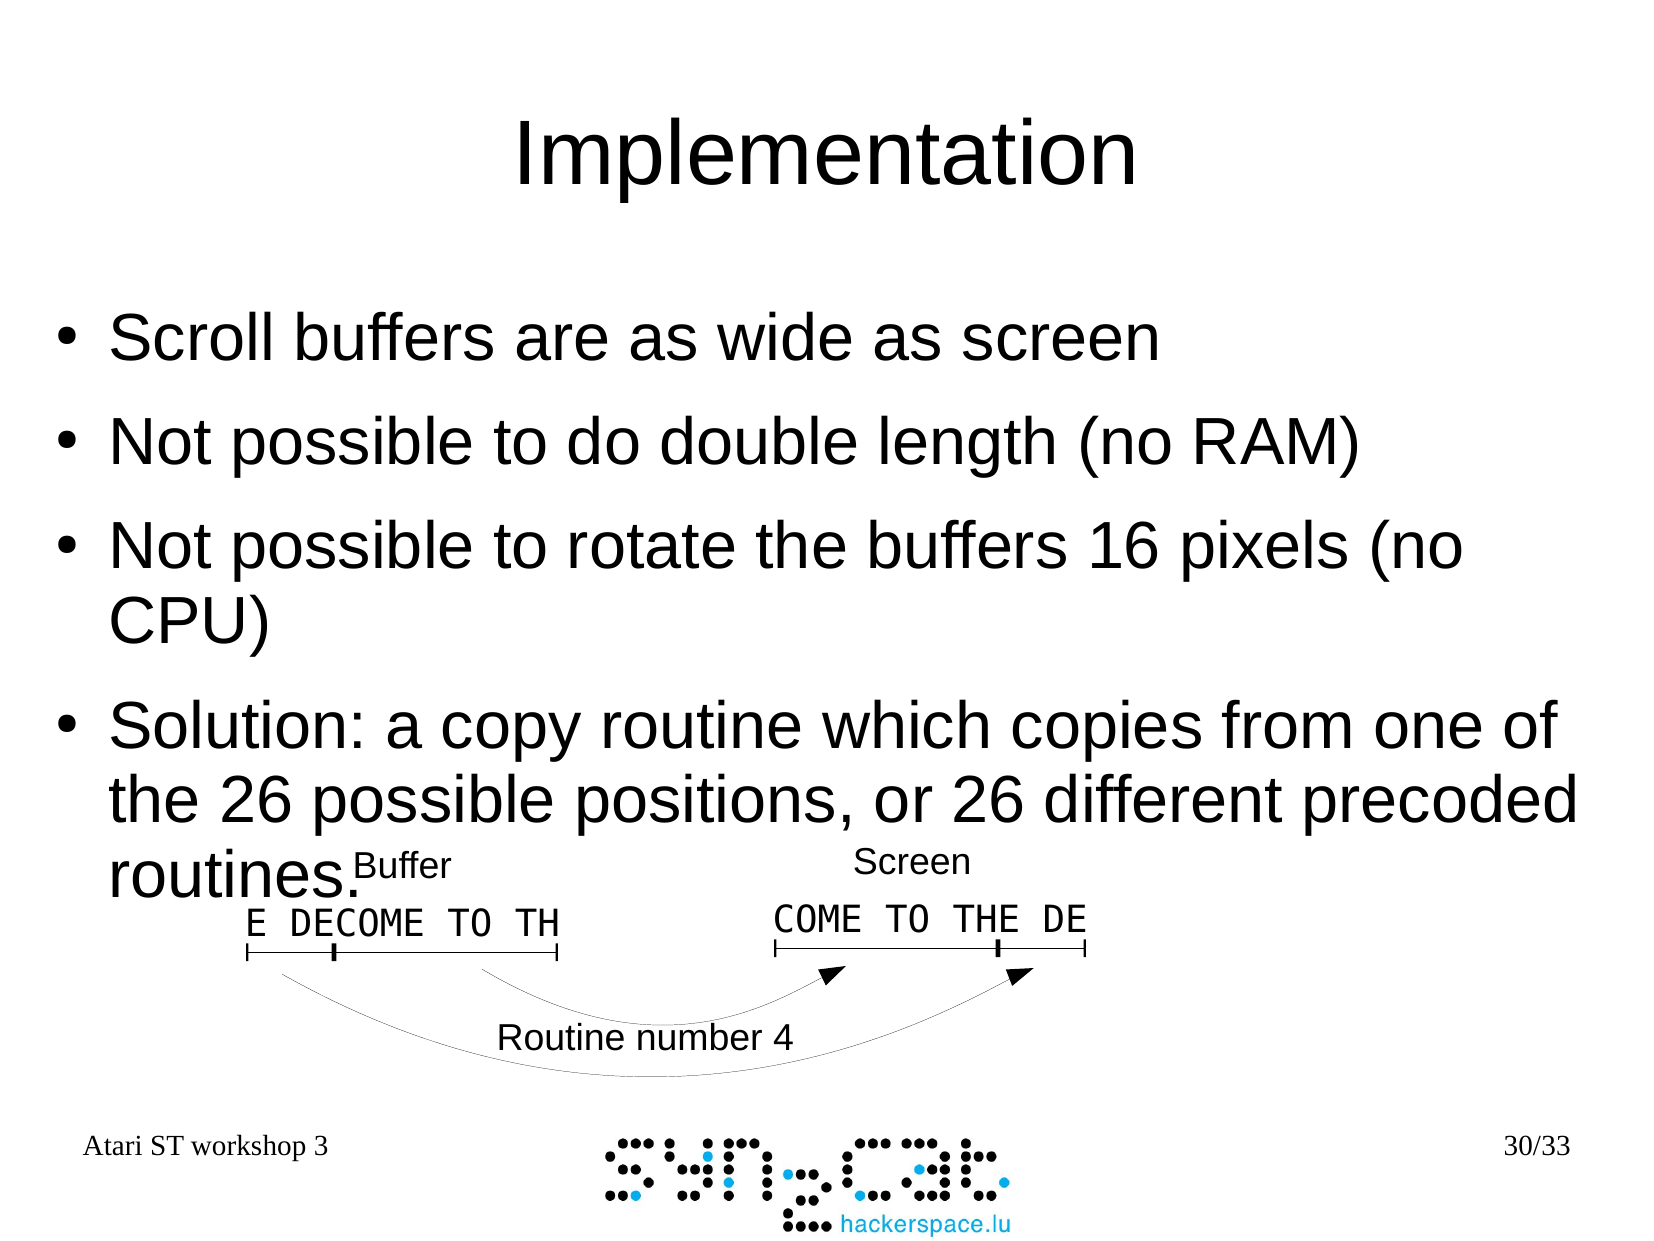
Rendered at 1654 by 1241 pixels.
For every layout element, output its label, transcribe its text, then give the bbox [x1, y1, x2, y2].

text_box COME TO THE DE [757, 889, 1103, 949]
text_box Screen [838, 833, 987, 890]
title Implementation [82, 49, 1571, 257]
text_box Buffer [337, 837, 467, 894]
text_box Routine number 4 [481, 1008, 809, 1066]
text_box E DECOME TO TH [229, 893, 575, 953]
picture [600, 1124, 1025, 1241]
list Scroll buffers are as wide as screen Not possible to do double length (no RAM) Not possible to rotate the buffers 16 pixels (no CPU) Solution: a copy routine which copies from one of the 26 possible positions, or 26 different precoded routines. [37, 300, 1643, 1119]
